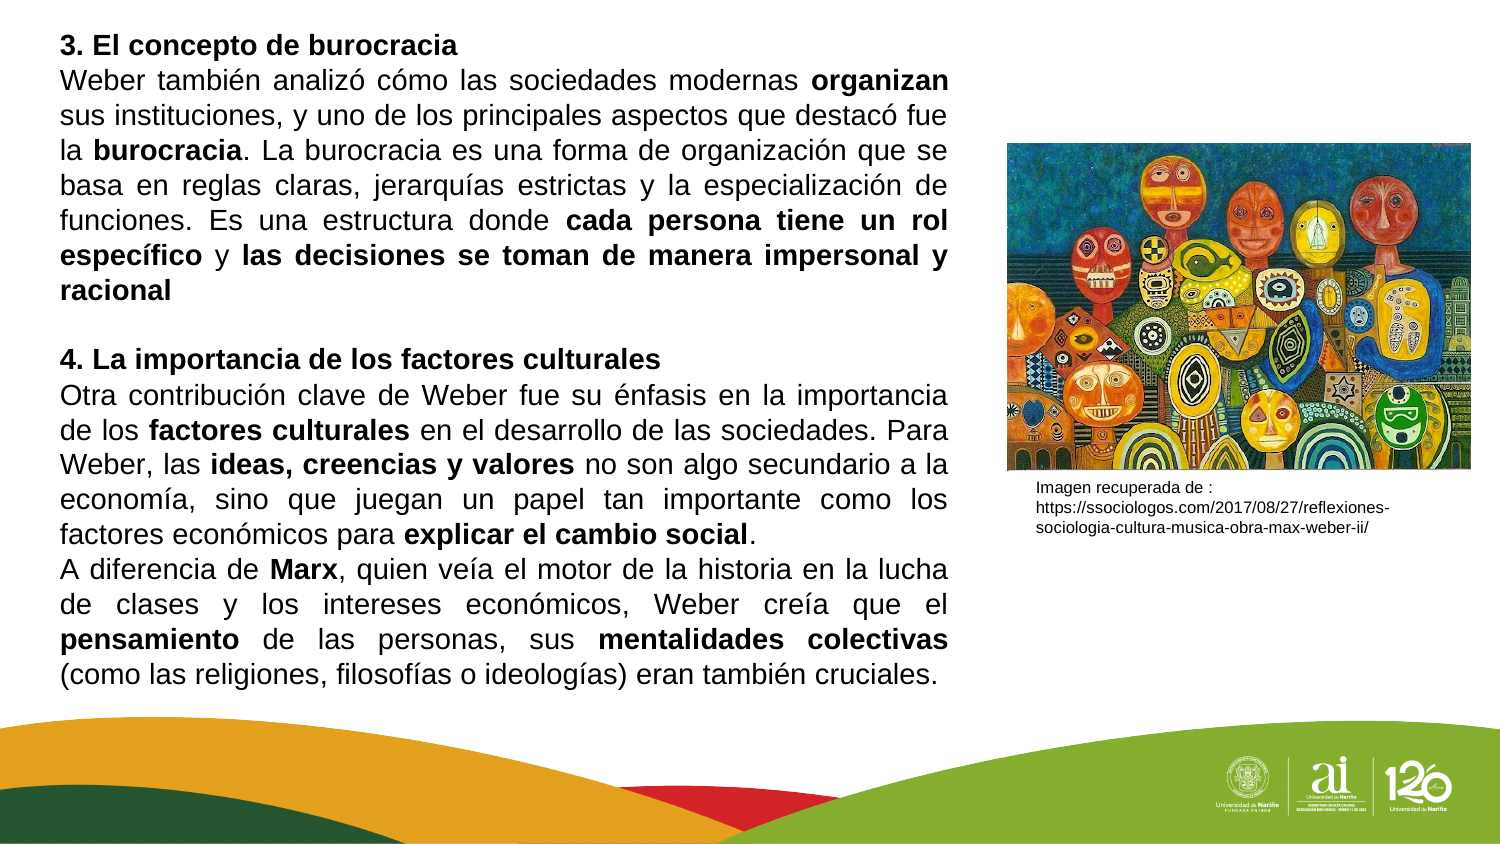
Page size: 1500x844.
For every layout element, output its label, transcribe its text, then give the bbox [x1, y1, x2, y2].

text_box Imagen recuperada de : https://ssociologos.com/2017/08/27/reflexiones-sociologia-cultura-musica-obra-max-weber-ii/ [1020, 469, 1471, 546]
text_box 3. El concepto de burocracia Weber también analizó cómo las sociedades modernas organizan sus instituciones, y uno de los principales aspectos que destacó fue la burocracia. La burocracia es una forma de organización que se basa en reglas claras, jerarquías estrictas y la especialización de funciones. Es una estructura donde cada persona tiene un rol específico y las decisiones se toman de manera impersonal y racional 4. La importancia de los factores culturales Otra contribución clave de Weber fue su énfasis en la importancia de los factores culturales en el desarrollo de las sociedades. Para Weber, las ideas, creencias y valores no son algo secundario a la economía, sino que juegan un papel tan importante como los factores económicos para explicar el cambio social. A diferencia de Marx, quien veía el motor de la historia en la lucha de clases y los intereses económicos, Weber creía que el pensamiento de las personas, sus mentalidades colectivas (como las religiones, filosofías o ideologías) eran también cruciales. [44, 18, 967, 706]
picture [0, 5, 1500, 844]
